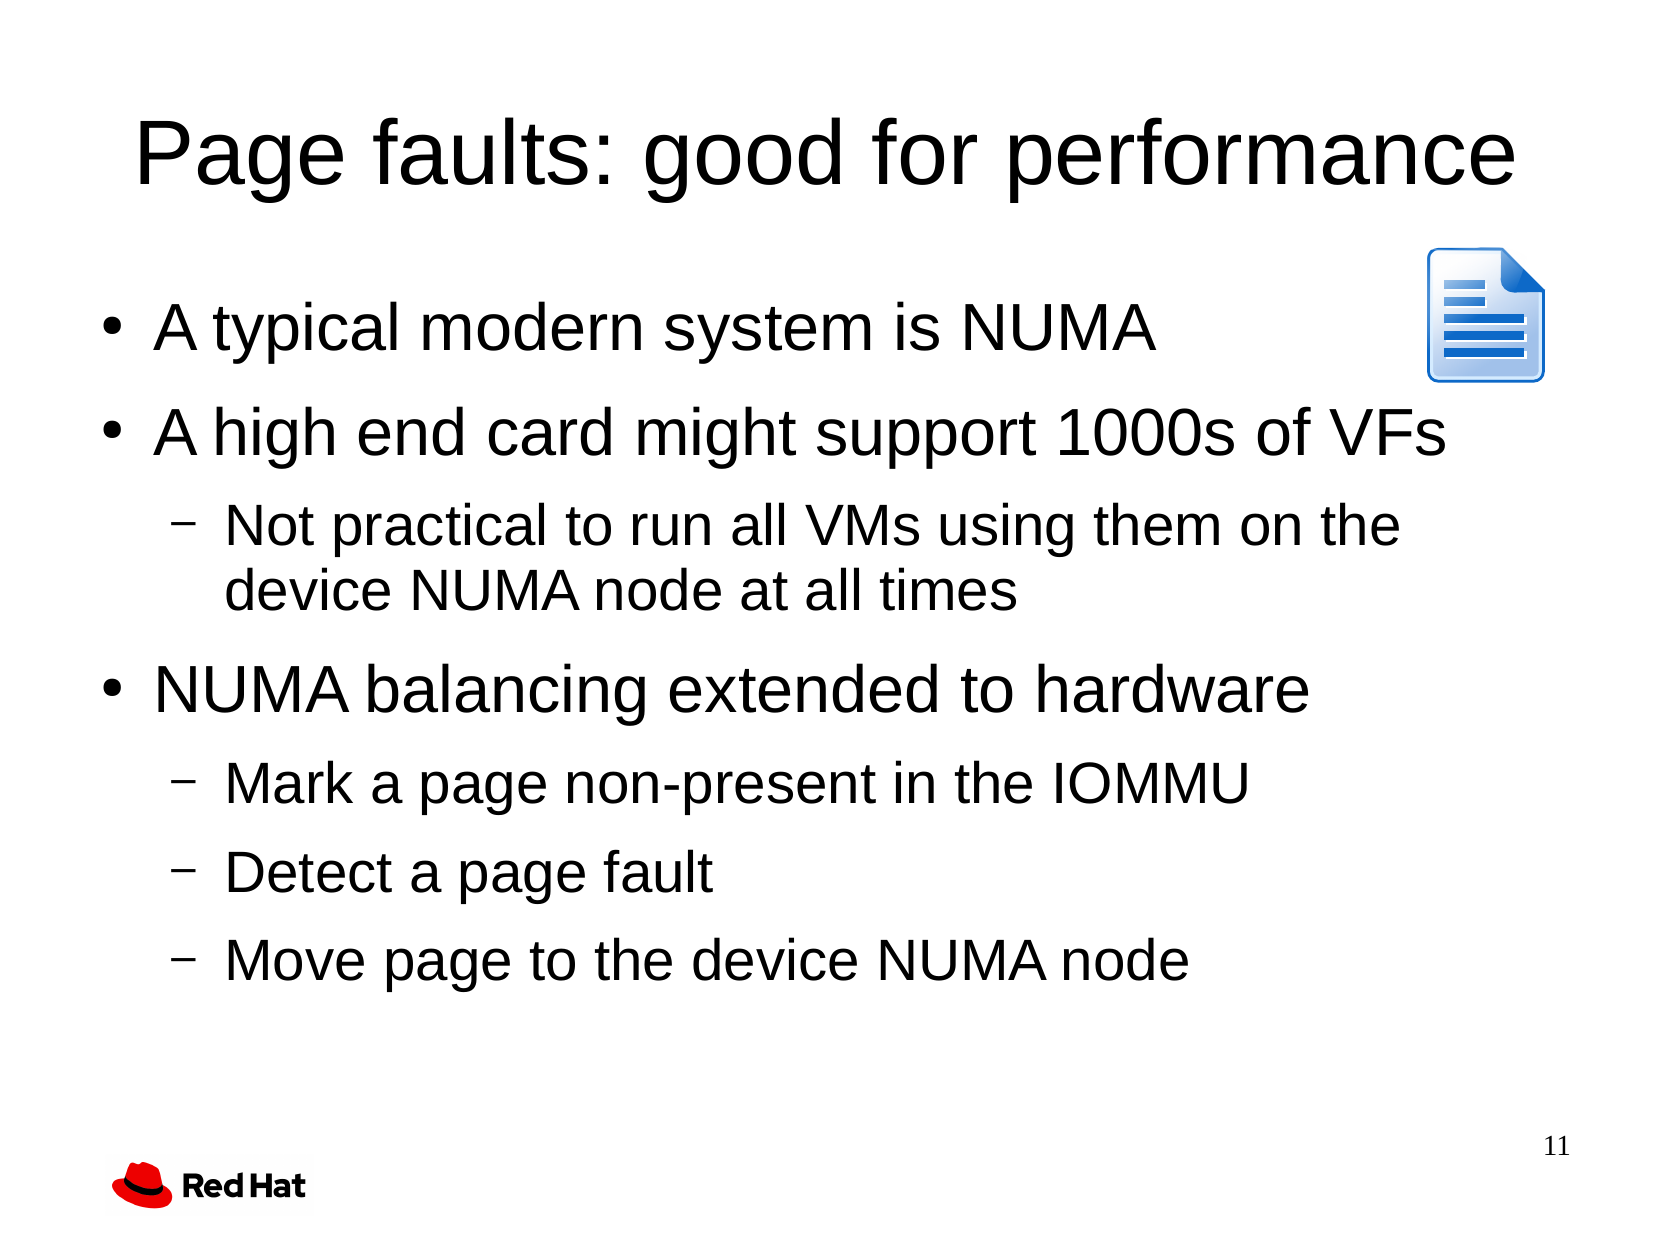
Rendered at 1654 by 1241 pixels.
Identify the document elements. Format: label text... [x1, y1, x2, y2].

picture [105, 1154, 314, 1216]
title Page faults: good for performance [82, 49, 1571, 257]
picture [1410, 241, 1559, 391]
list A typical modern system is NUMA A high end card might support 1000s of VFs Not practical to run all VMs using them on the device NUMA node at all times NUMA balancing extended to hardware Mark a page non-present in the IOMMU Detect a page fault Move page to the device NUMA node [82, 290, 1571, 1010]
